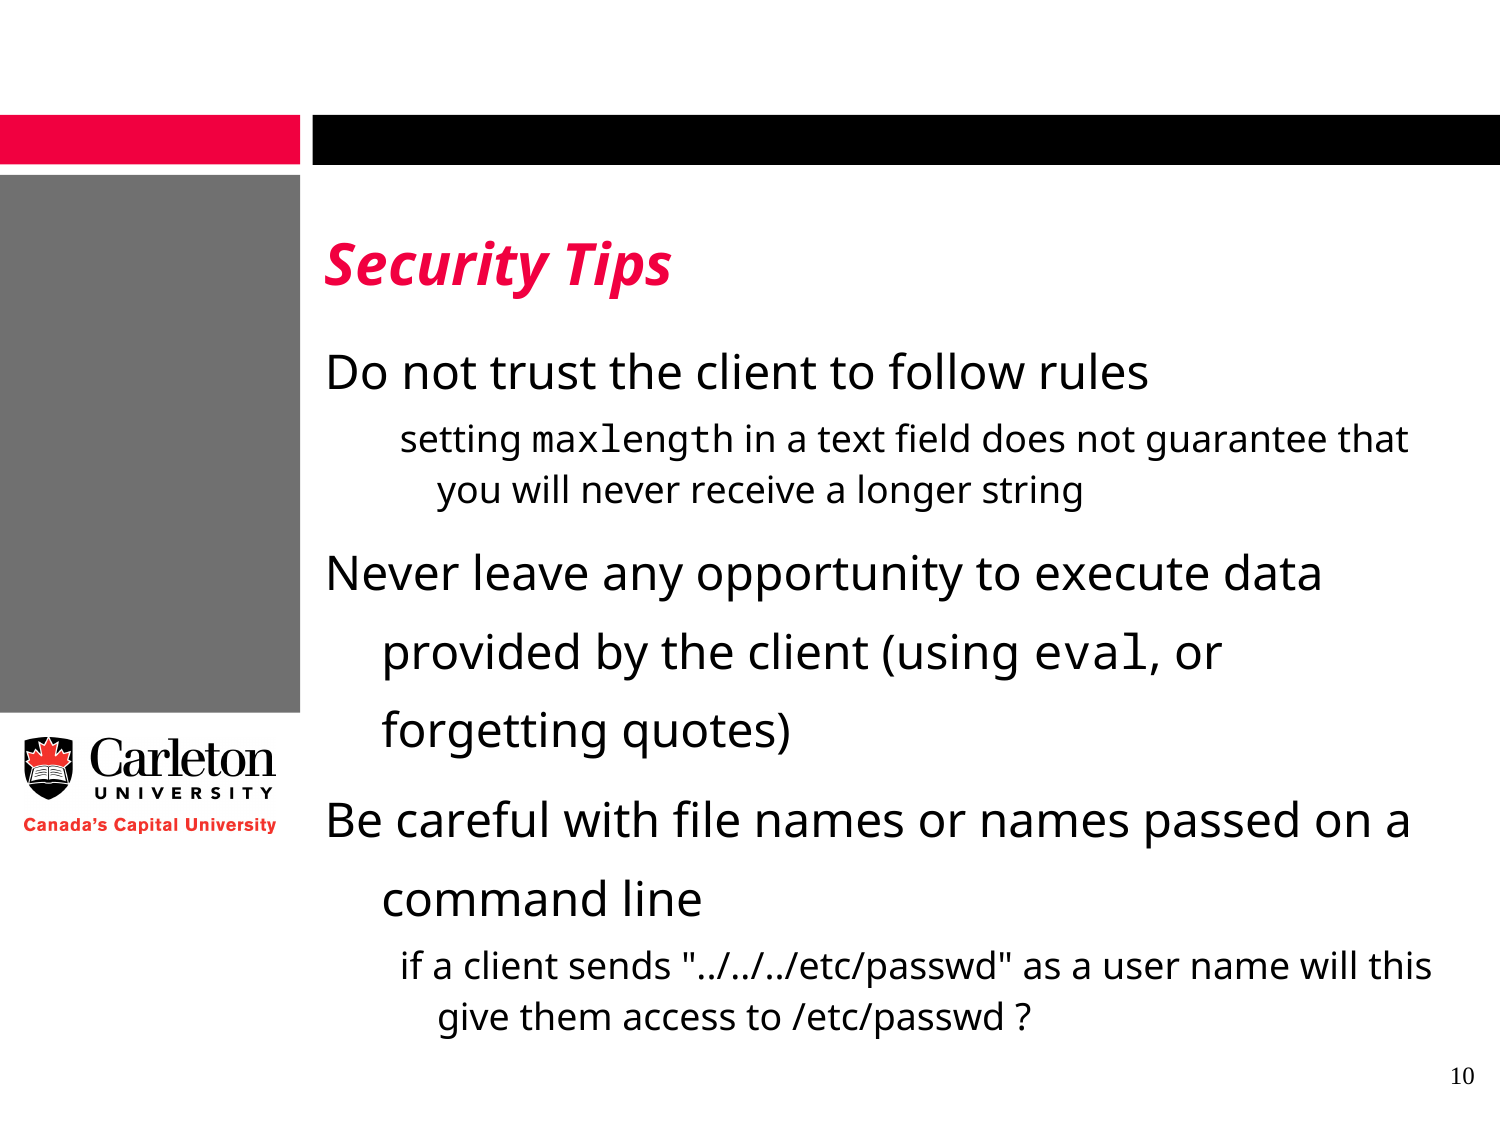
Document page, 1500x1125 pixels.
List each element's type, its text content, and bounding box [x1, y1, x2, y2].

list Do not trust the client to follow rules setting maxlength in a text field does not guarantee that you will never receive a longer string Never leave any opportunity to execute data provided by the client (using eval, or forgetting quotes) Be careful with file names or names passed on a command line if a client sends "../../../etc/passwd" as a user name will this give them access to /etc/passwd ? [324, 324, 1450, 1036]
title Security Tips [324, 194, 1450, 324]
picture [24, 737, 276, 834]
